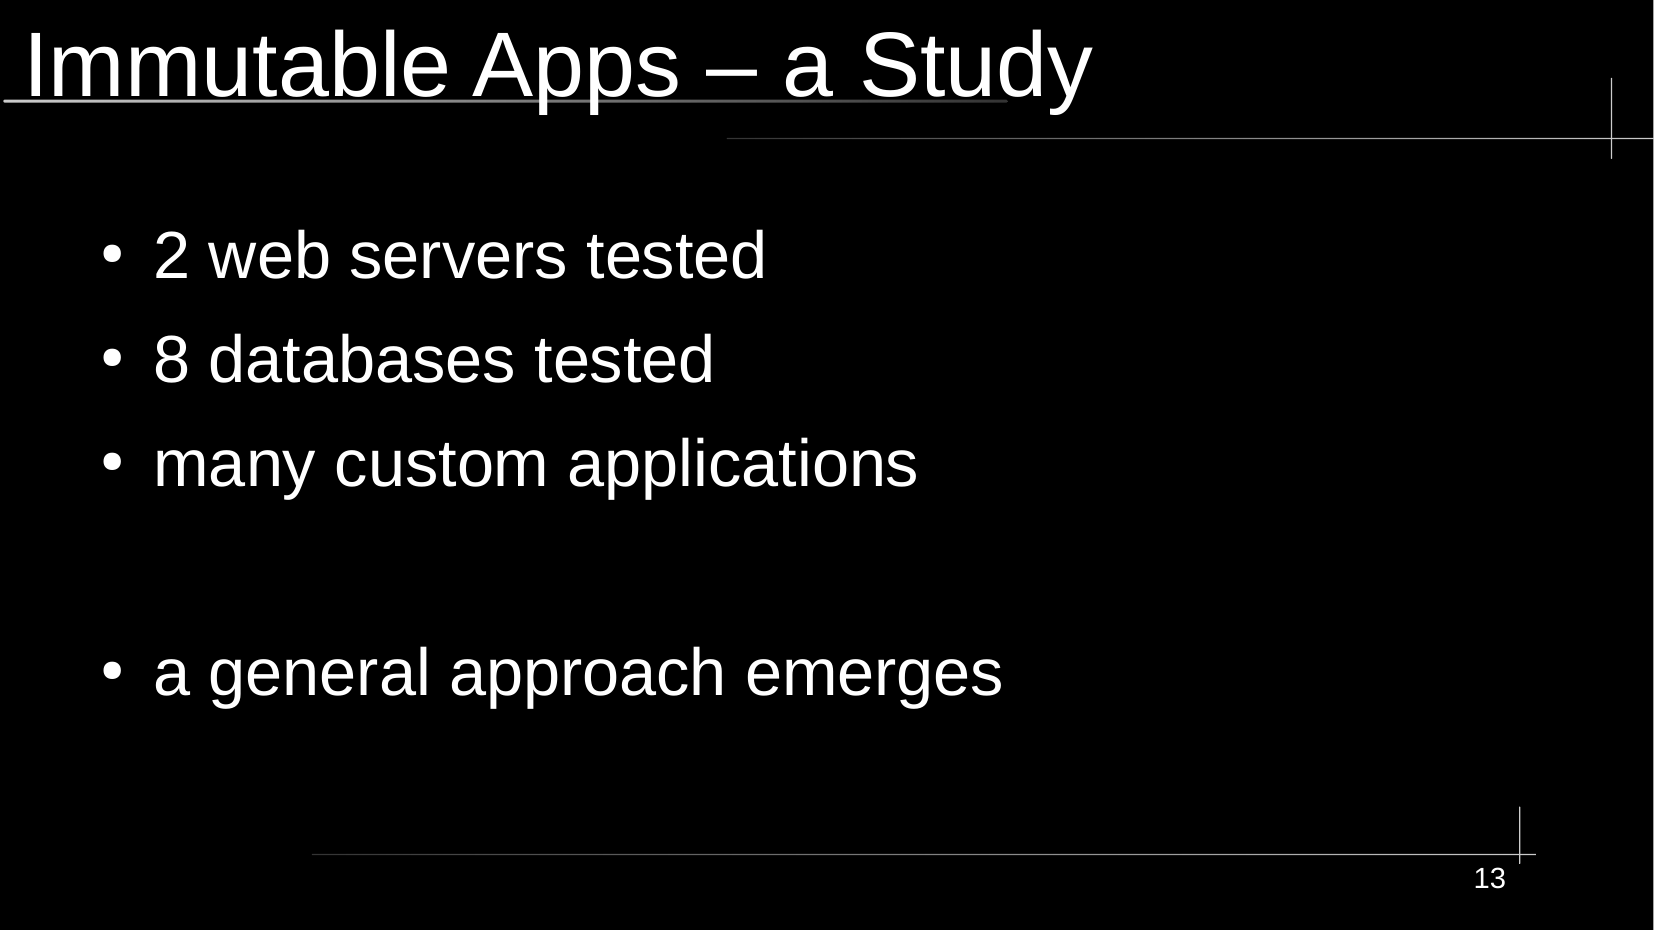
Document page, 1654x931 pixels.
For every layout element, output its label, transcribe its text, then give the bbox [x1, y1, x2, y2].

list 2 web servers tested 8 databases tested many custom applications a general approach emerges [82, 217, 1571, 758]
title Immutable Apps – a Study [23, 11, 1589, 119]
